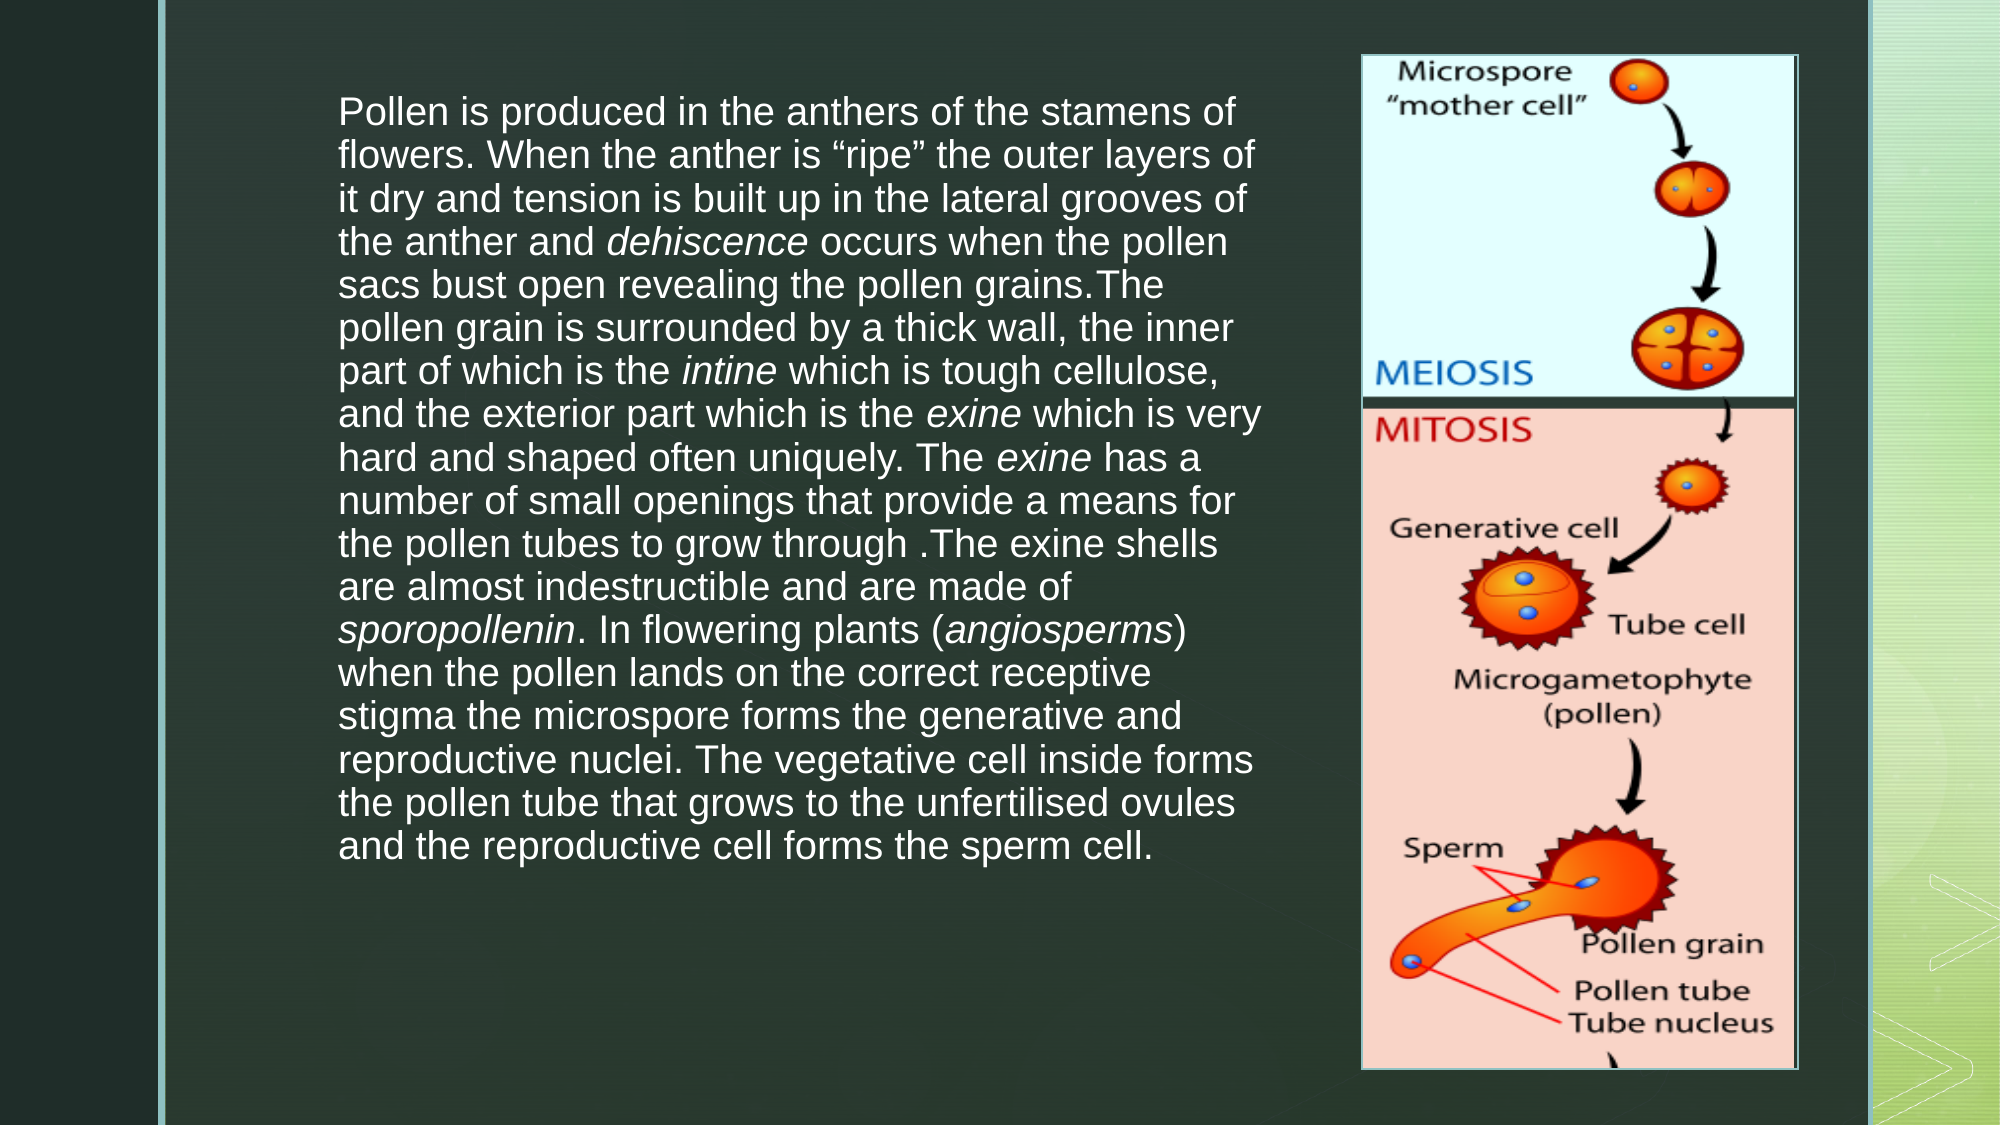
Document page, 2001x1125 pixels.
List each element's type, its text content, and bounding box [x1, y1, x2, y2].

picture [1873, 0, 2000, 1125]
picture [1362, 55, 1798, 1069]
title Pollen is produced in the anthers of the stamens of flowers. When the anther is “ripe” the outer layers of it dry and tension is built up in the lateral grooves of the anther and dehiscence occurs when the pollen sacs bust open revealing the pollen grains.The pollen grain is surrounded by a thick wall, the inner part of which is the intine which is tough cellulose, and the exterior part which is the exine which is very hard and shaped often uniquely. The exine has a number of small openings that provide a means for the pollen tubes to grow through .The exine shells are almost indestructible and are made of sporopollenin. In flowering plants (angiosperms) when the pollen lands on the correct receptive stigma the microspore forms the generative and reproductive nuclei. The vegetative cell inside forms the pollen tube that grows to the unfertilised ovules and the reproductive cell forms the sperm cell. [323, 83, 1278, 935]
text_box [0, 0, 1873, 1125]
